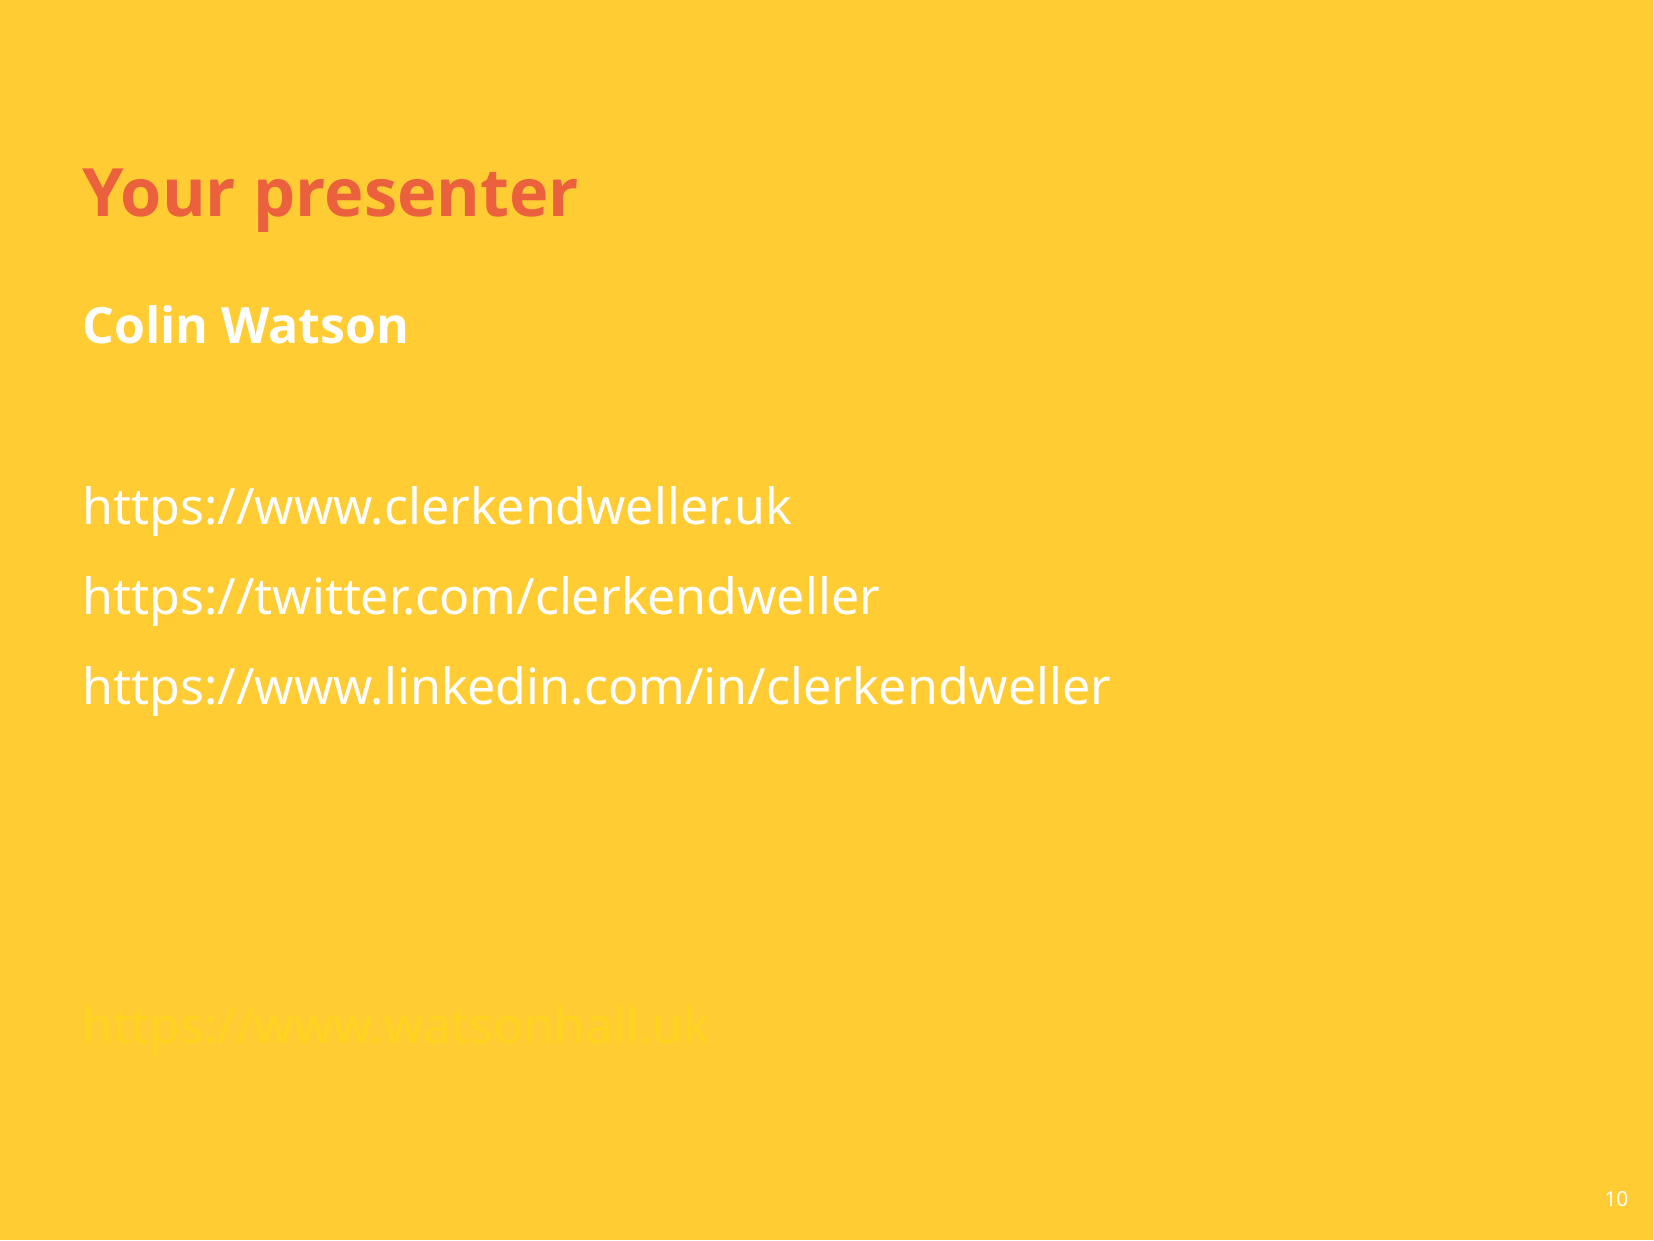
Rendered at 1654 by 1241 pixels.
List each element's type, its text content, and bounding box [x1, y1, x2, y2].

title Your presenter [82, 88, 1571, 237]
list Colin Watson https://www.clerkendweller.uk https://twitter.com/clerkendweller https://www.linkedin.com/in/clerkendweller https://www.watsonhall.uk [82, 290, 1571, 1094]
